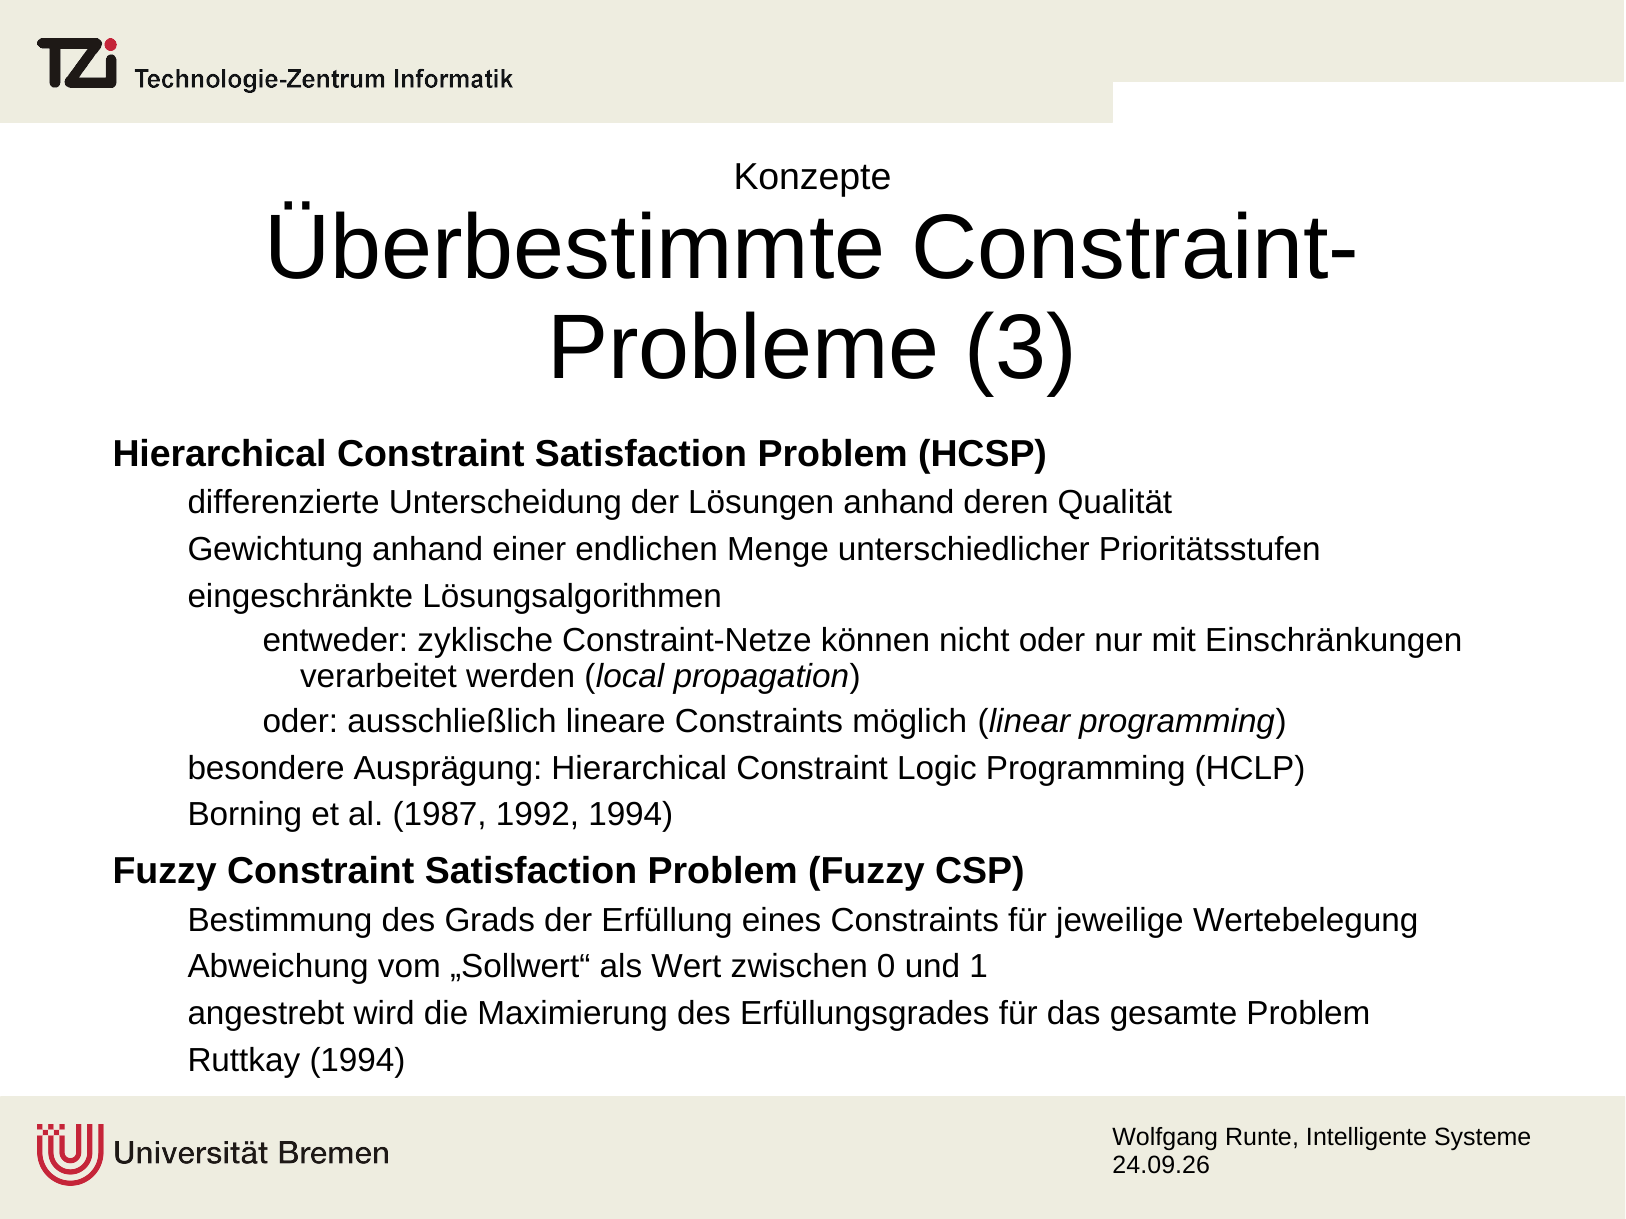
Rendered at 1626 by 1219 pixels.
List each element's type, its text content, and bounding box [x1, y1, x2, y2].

picture [37, 1124, 388, 1186]
picture [37, 38, 513, 93]
list Hierarchical Constraint Satisfaction Problem (HCSP) differenzierte Unterscheidung der Lösungen anhand deren Qualität Gewichtung anhand einer endlichen Menge unterschiedlicher Prioritätsstufen eingeschränkte Lösungsalgorithmen entweder: zyklische Constraint-Netze können nicht oder nur mit Einschränkungen verarbeitet werden (local propagation) oder: ausschließlich lineare Constraints möglich (linear programming) besondere Ausprägung: Hierarchical Constraint Logic Programming (HCLP) Borning et al. (1987, 1992, 1994) Fuzzy Constraint Satisfaction Problem (Fuzzy CSP) Bestimmung des Grads der Erfüllung eines Constraints für jeweilige Wertebelegung Abweichung vom „Sollwert“ als Wert zwischen 0 und 1 angestrebt wird die Maximierung des Erfüllungsgrades für das gesamte Problem Ruttkay (1994) [112, 433, 1513, 1085]
title Konzepte Überbestimmte Constraint-Probleme (3) [112, 156, 1513, 400]
